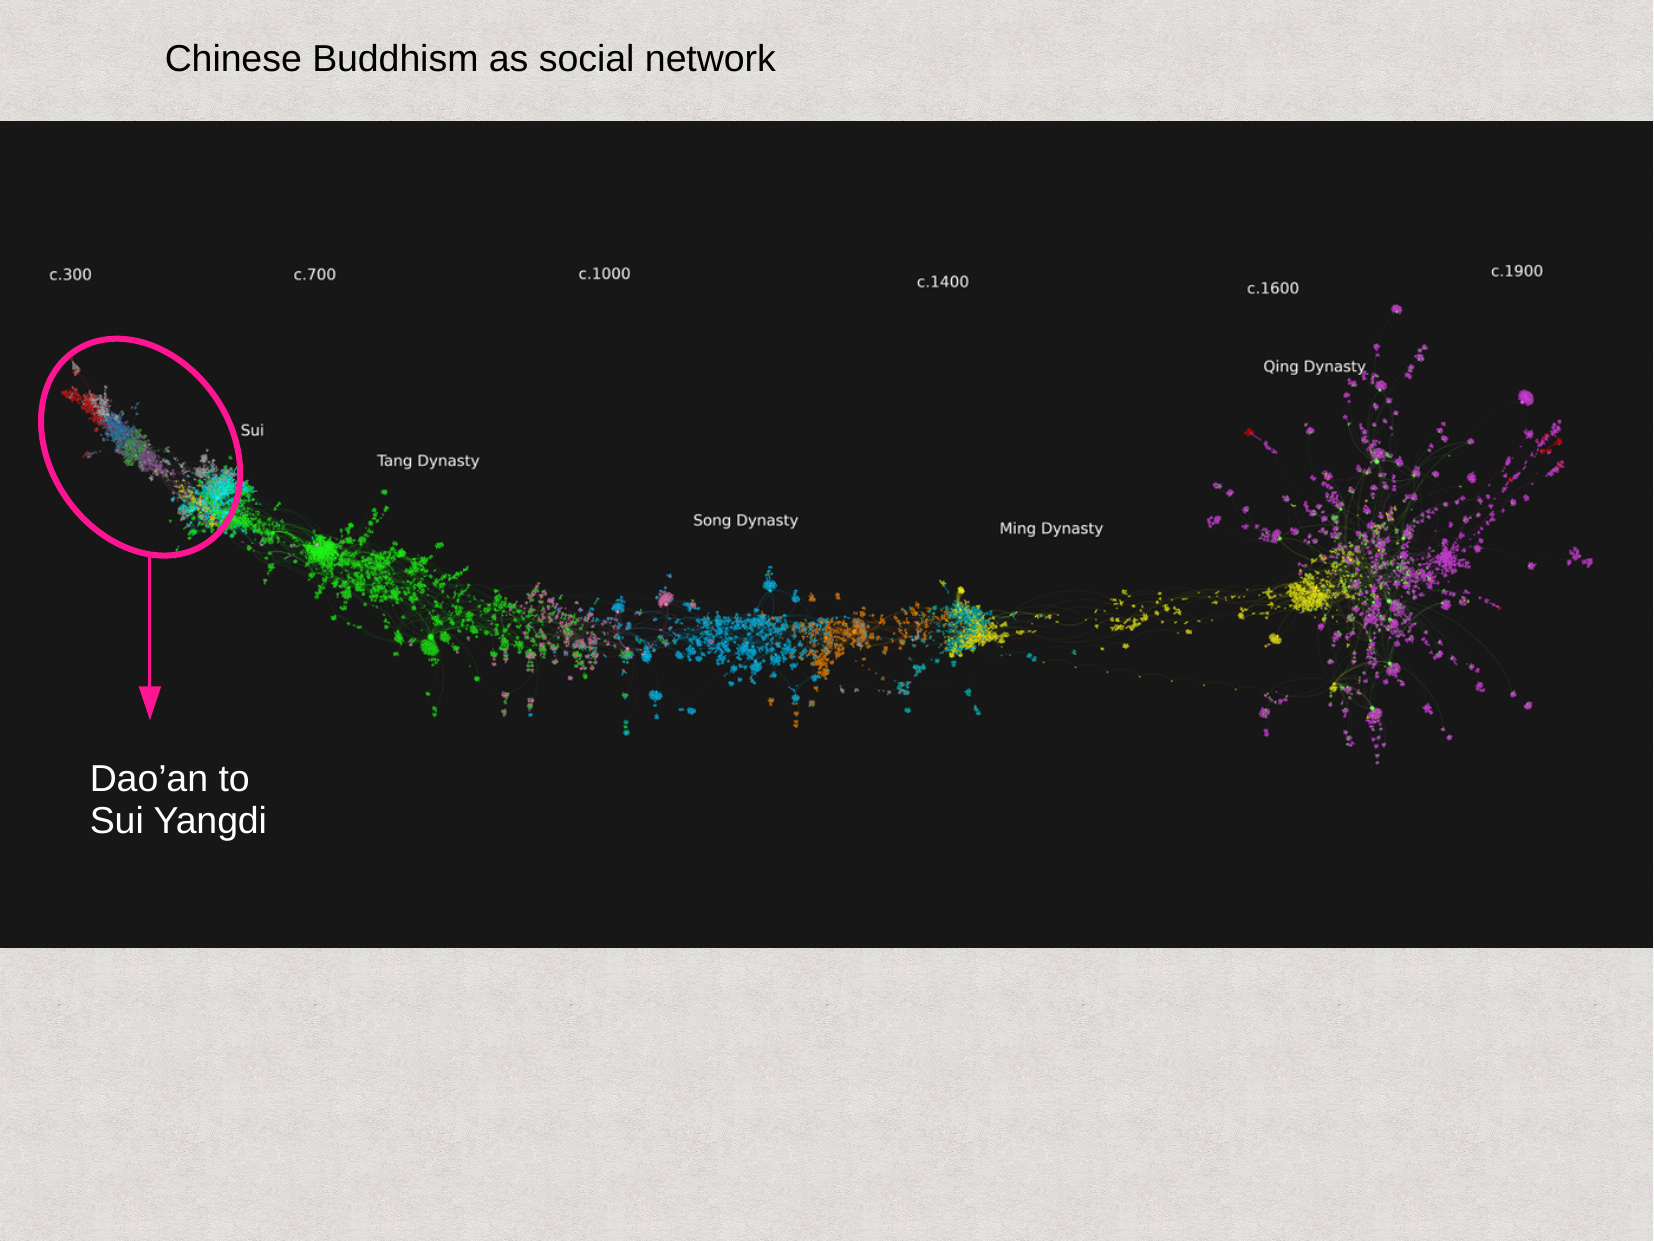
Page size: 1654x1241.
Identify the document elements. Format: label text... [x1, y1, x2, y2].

text_box Dao’an to Sui Yangdi [74, 750, 330, 849]
picture [0, 0, 1654, 1241]
text_box Chinese Buddhism as social network [149, 30, 1410, 87]
